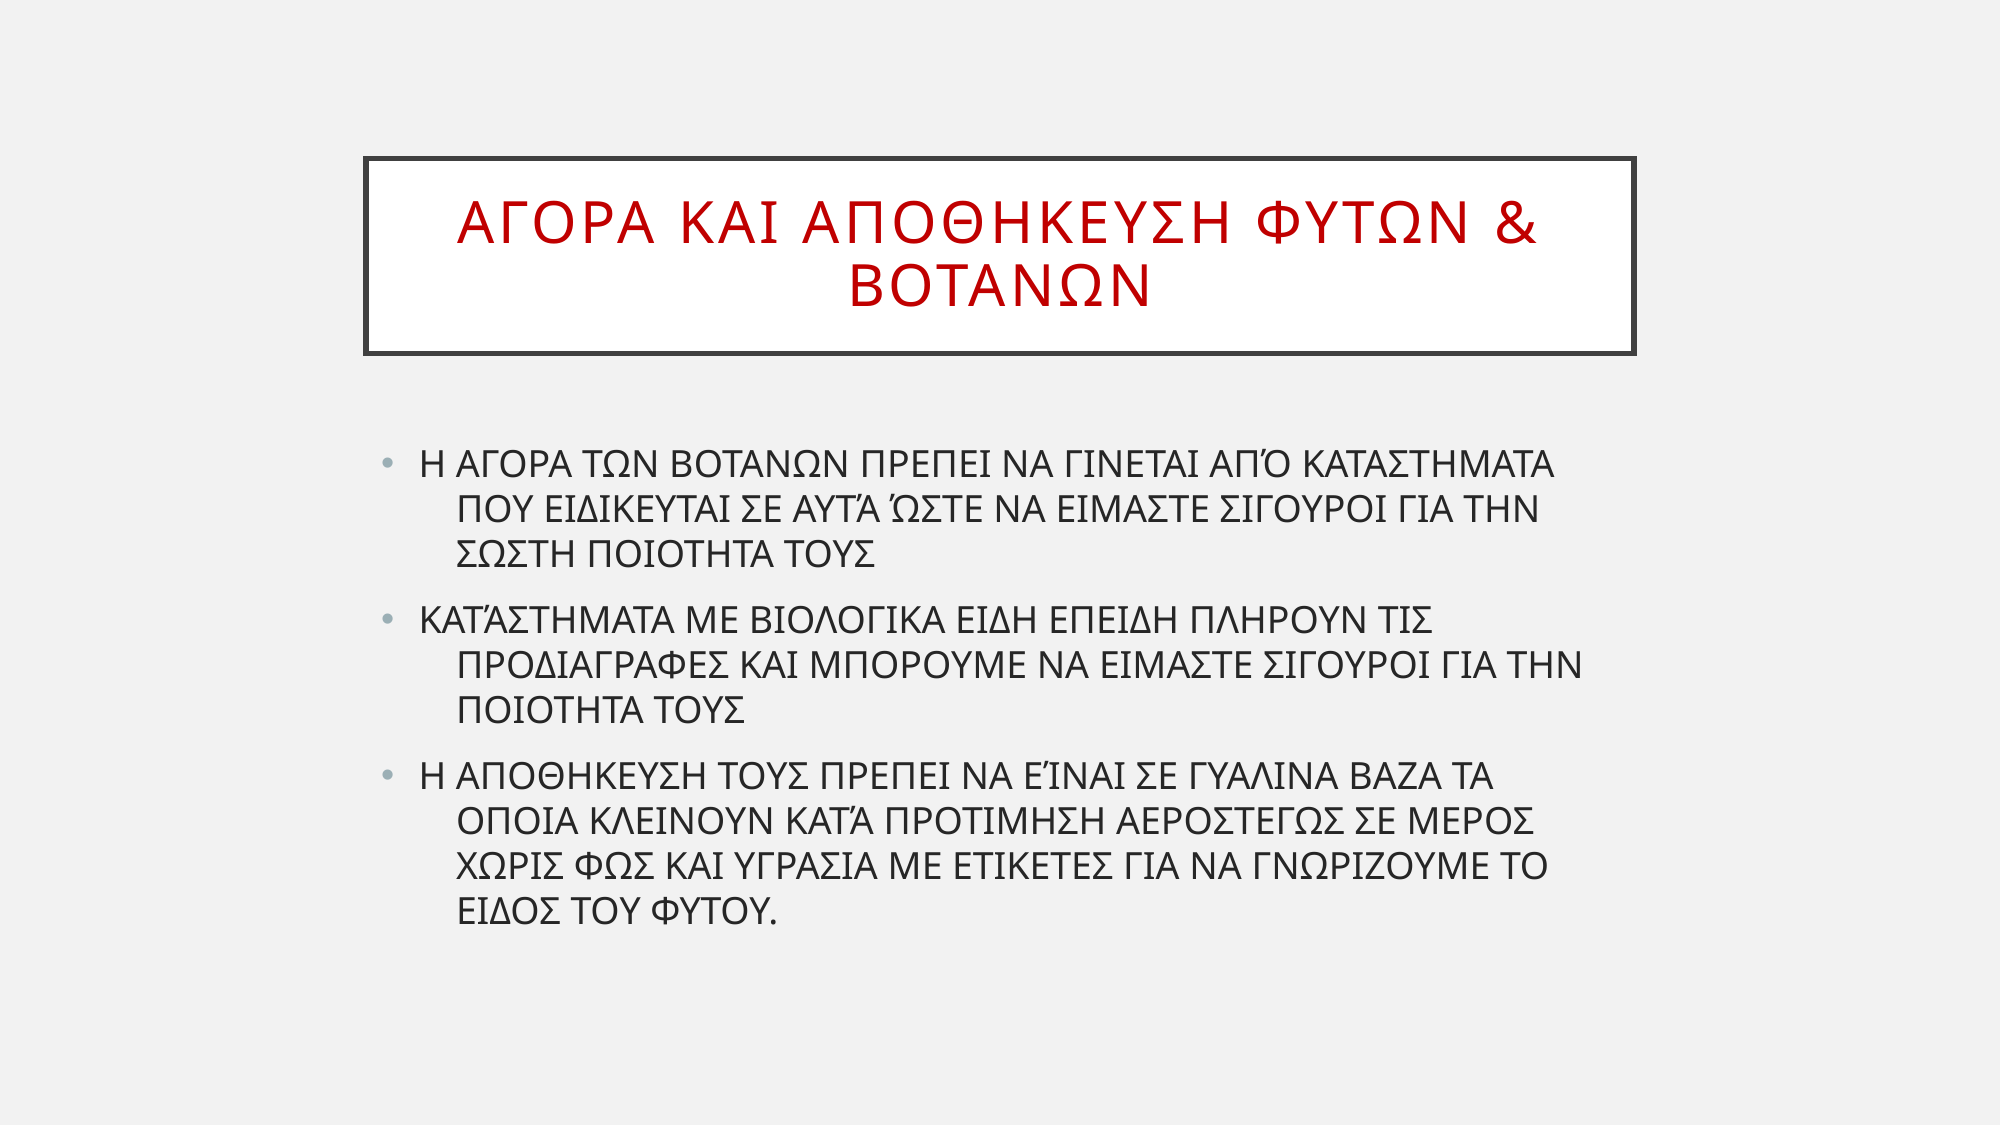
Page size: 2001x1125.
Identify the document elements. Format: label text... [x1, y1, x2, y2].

list Η ΑΓΟΡΑ ΤΩΝ ΒΟΤΑΝΩΝ ΠΡΕΠΕΙ ΝΑ ΓΙΝΕΤΑΙ ΑΠΌ ΚΑΤΑΣΤΗΜΑΤΑ ΠΟΥ ΕΙΔΙΚΕΥΤΑΙ ΣΕ ΑΥΤΆ ΏΣΤΕ ΝΑ ΕΙΜΑΣΤΕ ΣΙΓΟΥΡΟΙ ΓΙΑ ΤΗΝ ΣΩΣΤΗ ΠΟΙΟΤΗΤΑ ΤΟΥΣ ΚΑΤΆΣΤΗΜΑΤΑ ΜΕ ΒΙΟΛΟΓΙΚΑ ΕΙΔΗ ΕΠΕΙΔΗ ΠΛΗΡΟΥΝ ΤΙΣ ΠΡΟΔΙΑΓΡΑΦΕΣ ΚΑΙ ΜΠΟΡΟΥΜΕ ΝΑ ΕΙΜΑΣΤΕ ΣΙΓΟΥΡΟΙ ΓΙΑ ΤΗΝ ΠΟΙΟΤΗΤΑ ΤΟΥΣ Η ΑΠΟΘΗΚΕΥΣΗ ΤΟΥΣ ΠΡΕΠΕΙ ΝΑ ΕΊΝΑΙ ΣΕ ΓΥΑΛΙΝΑ ΒΑΖΑ ΤΑ ΟΠΟΙΑ ΚΛΕΙΝΟΥΝ ΚΑΤΆ ΠΡΟΤΙΜΗΣΗ ΑΕΡΟΣΤΕΓΩΣ ΣΕ ΜΕΡΟΣ ΧΩΡΙΣ ΦΩΣ ΚΑΙ ΥΓΡΑΣΙΑ ΜΕ ΕΤΙΚΕΤΕΣ ΓΙΑ ΝΑ ΓΝΩΡΙΖΟΥΜΕ ΤΟ ΕΙΔΟΣ ΤΟΥ ΦΥΤΟΥ. [366, 432, 1634, 942]
title ΑΓΟΡΑ ΚΑΙ ΑΠΟΘΗΚΕΥΣΗ ΦΥΤΩΝ & ΒΟΤΑΝΩΝ [366, 158, 1634, 354]
